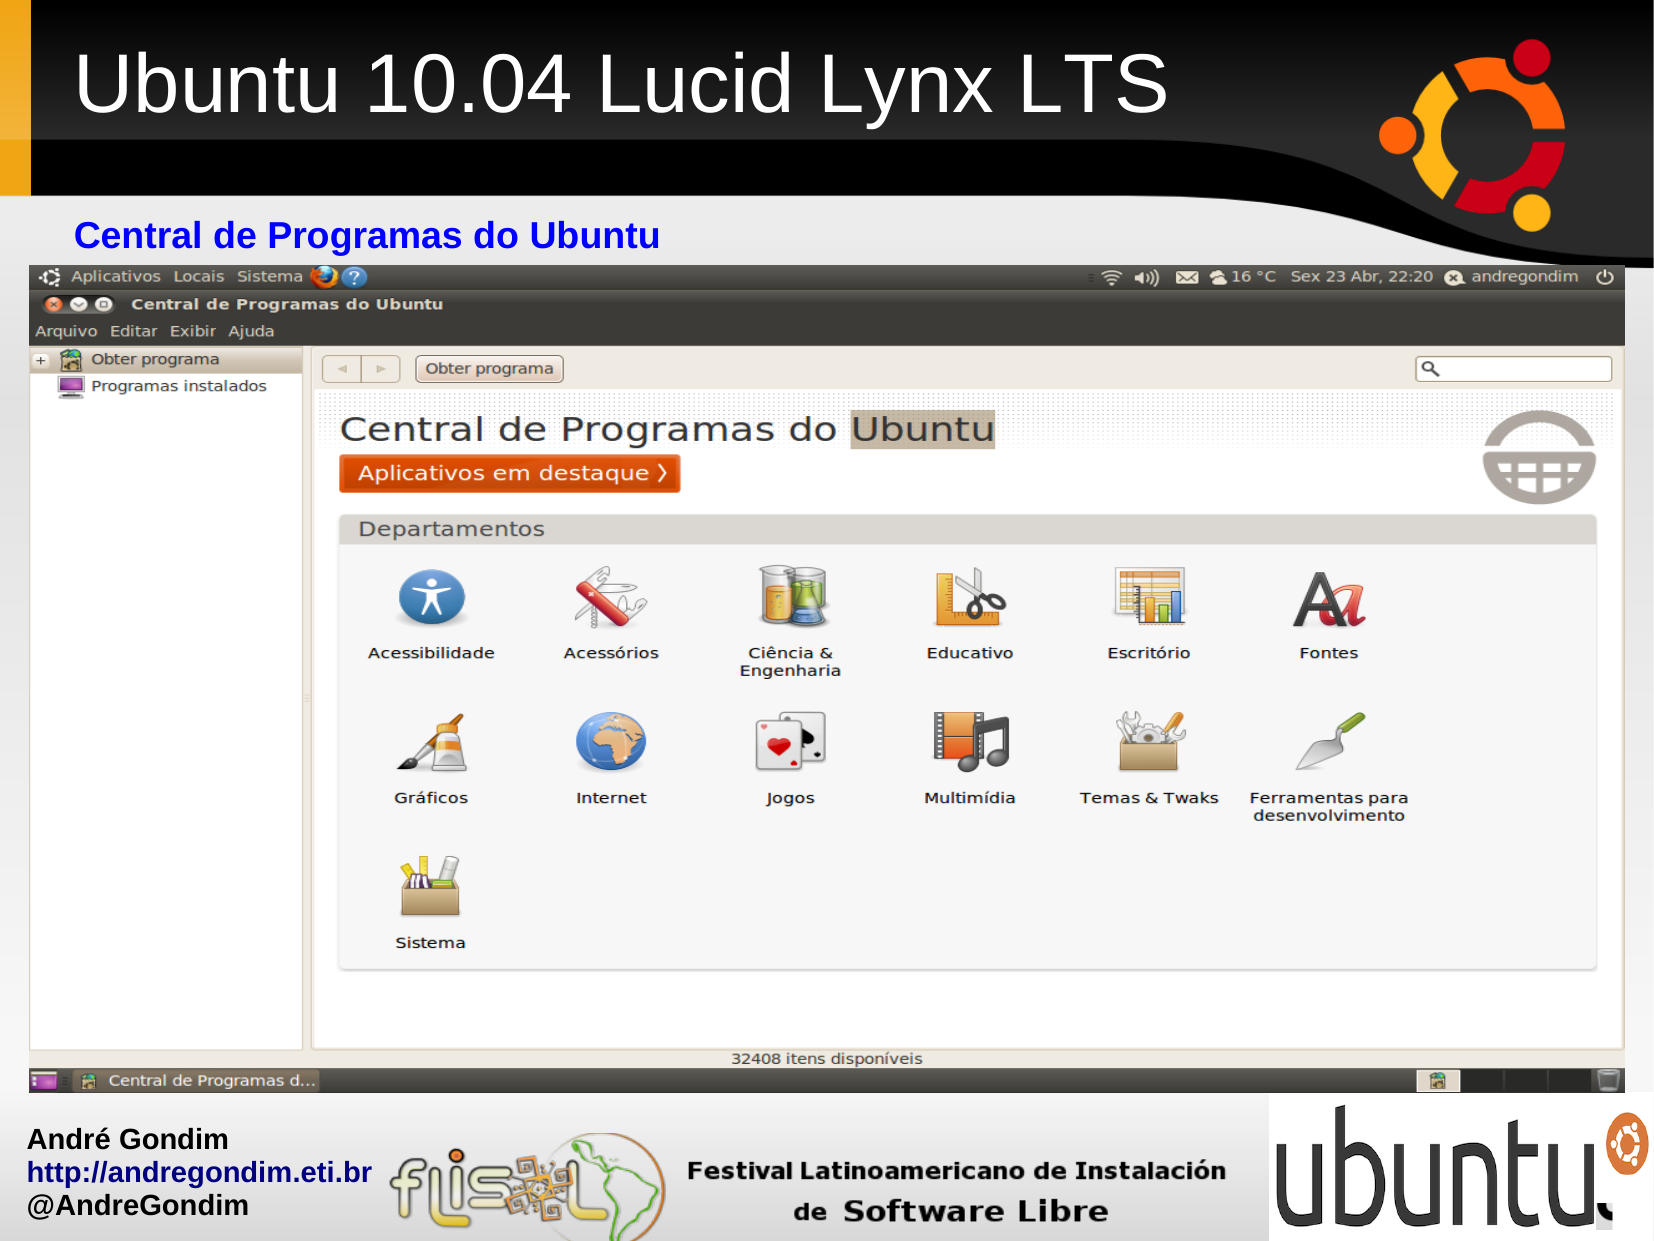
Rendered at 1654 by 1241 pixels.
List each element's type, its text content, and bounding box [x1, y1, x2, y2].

picture [0, 0, 1654, 1241]
text_box Central de Programas do Ubuntu [59, 206, 677, 264]
